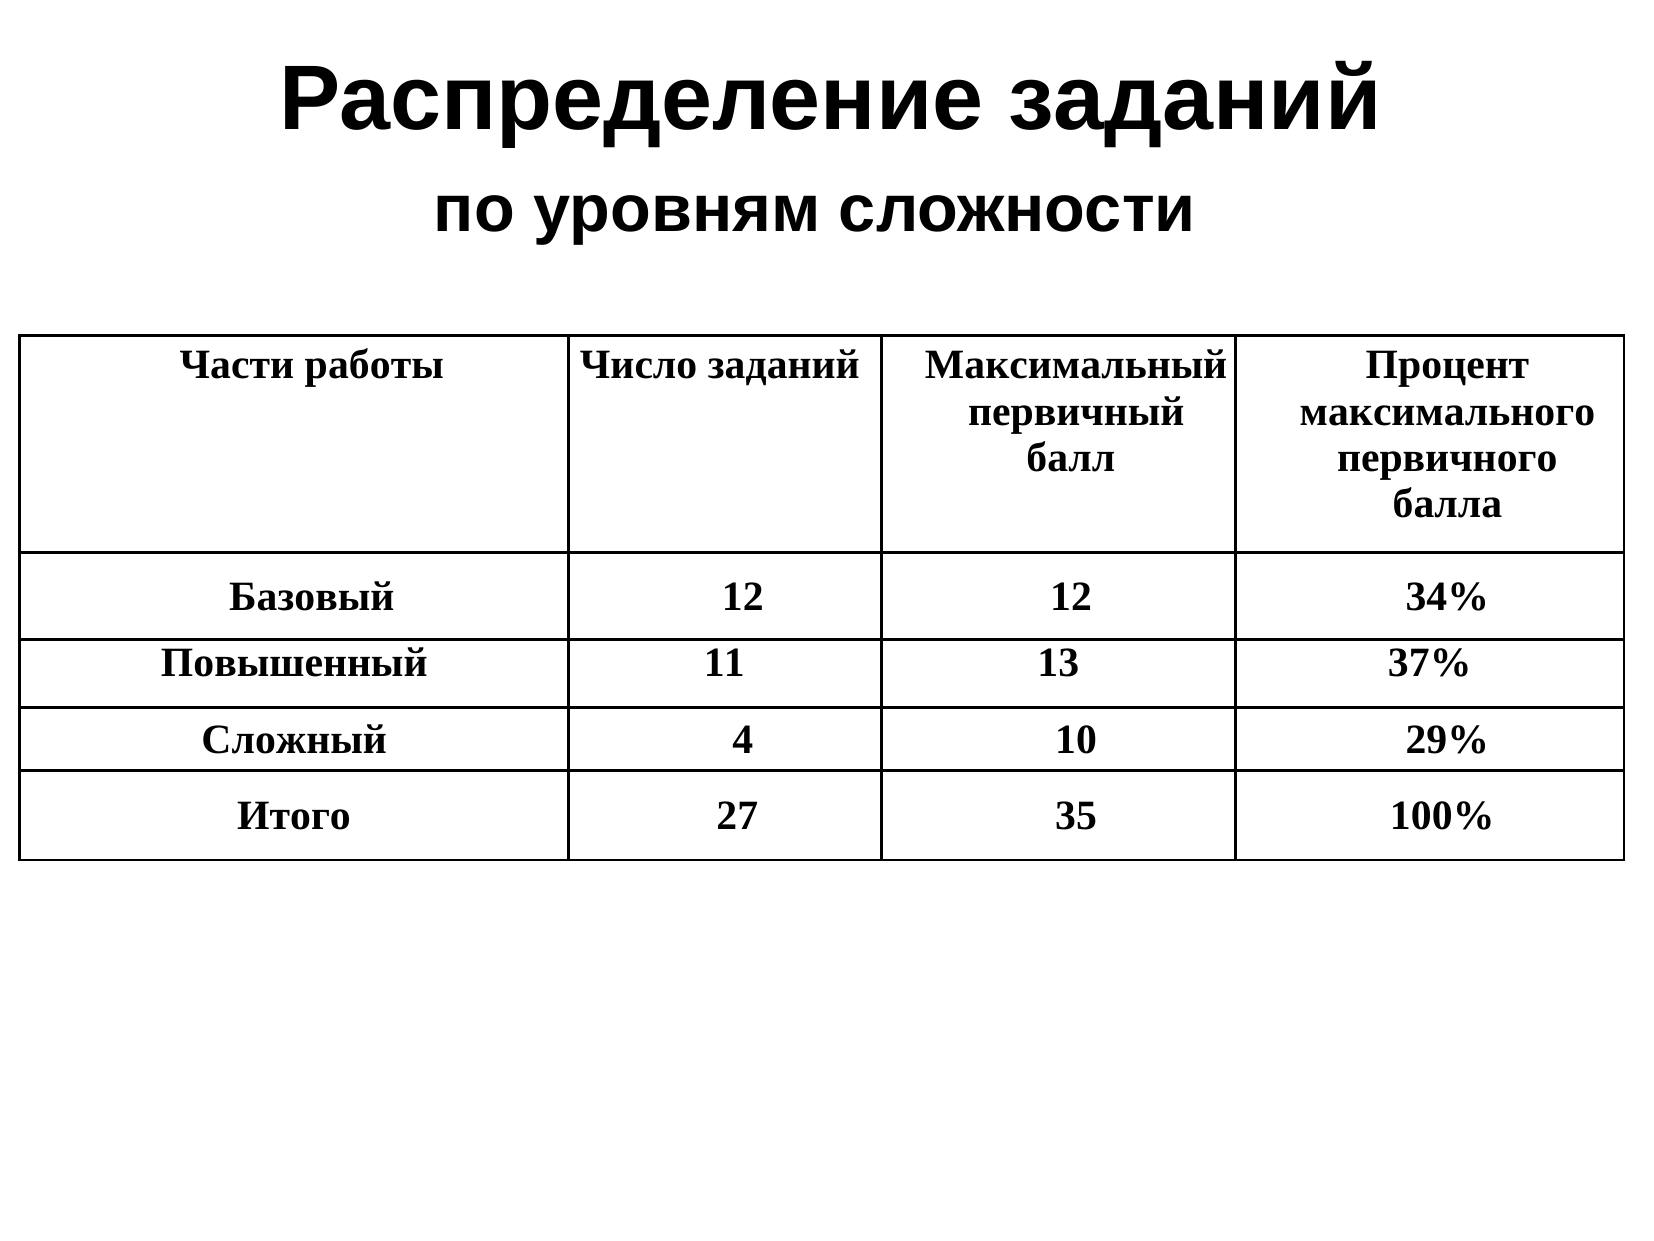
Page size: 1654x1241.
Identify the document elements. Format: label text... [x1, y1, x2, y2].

table_cell 12 [570, 554, 880, 638]
table_cell 34% [1237, 554, 1623, 638]
table_cell 35 [883, 772, 1234, 859]
table_cell Сложный [21, 709, 567, 769]
table_header Число заданий [570, 337, 880, 551]
table_cell 10 [883, 709, 1234, 769]
title Распределение заданий по уровням сложности [82, 13, 1571, 334]
table_cell 11 [570, 641, 880, 706]
table_cell Итого [21, 772, 567, 859]
table_cell 37% [1237, 641, 1623, 706]
table_cell 4 [570, 709, 880, 769]
table_cell 13 [883, 641, 1234, 706]
table_header Процент максимального первичного балла [1237, 337, 1623, 551]
table_header Максимальный первичный балл [883, 337, 1234, 551]
table_cell 12 [883, 554, 1234, 638]
table_header Части работы [21, 337, 567, 551]
table_cell Повышенный [21, 641, 567, 706]
table_cell 27 [570, 772, 880, 859]
table_cell 29% [1237, 709, 1623, 769]
table_cell 100% [1237, 772, 1623, 859]
table_cell Базовый [21, 554, 567, 638]
